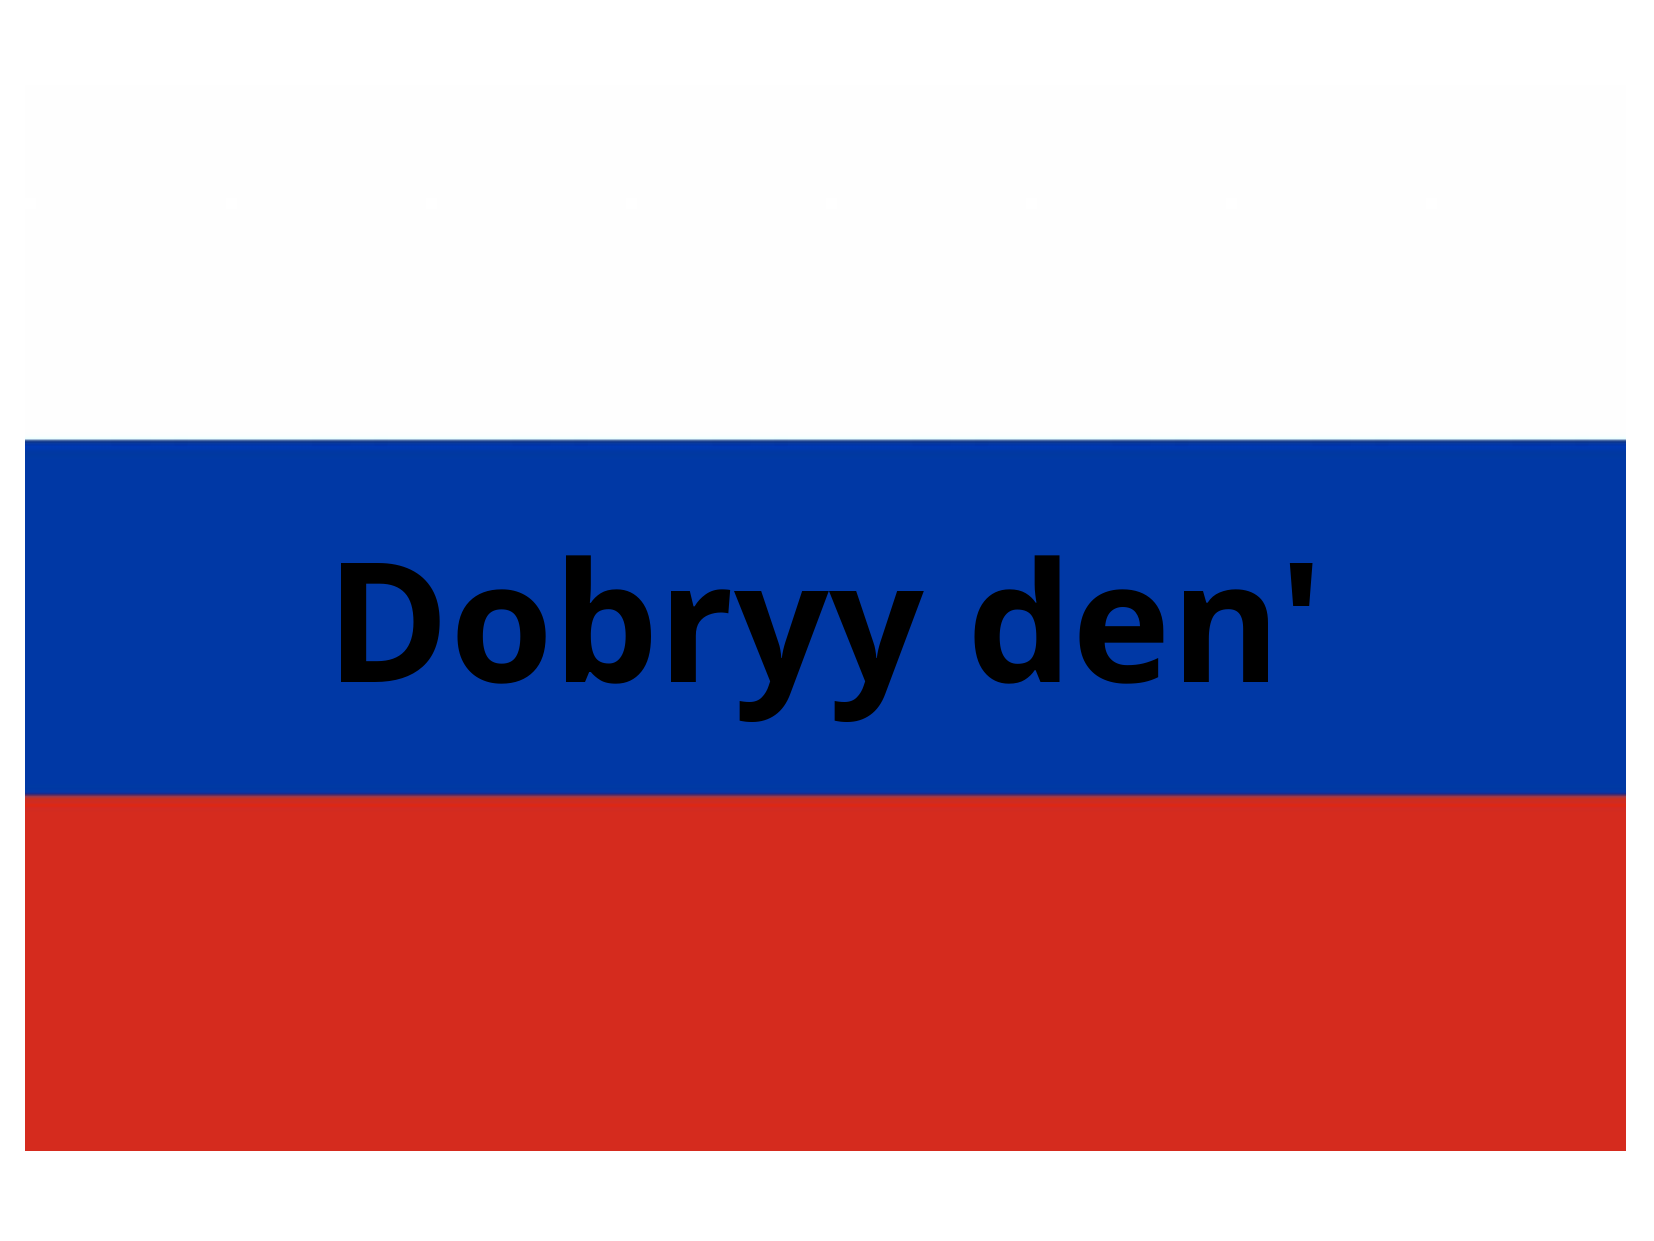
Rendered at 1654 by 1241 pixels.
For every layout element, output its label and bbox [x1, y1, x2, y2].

picture [25, 85, 1626, 1151]
